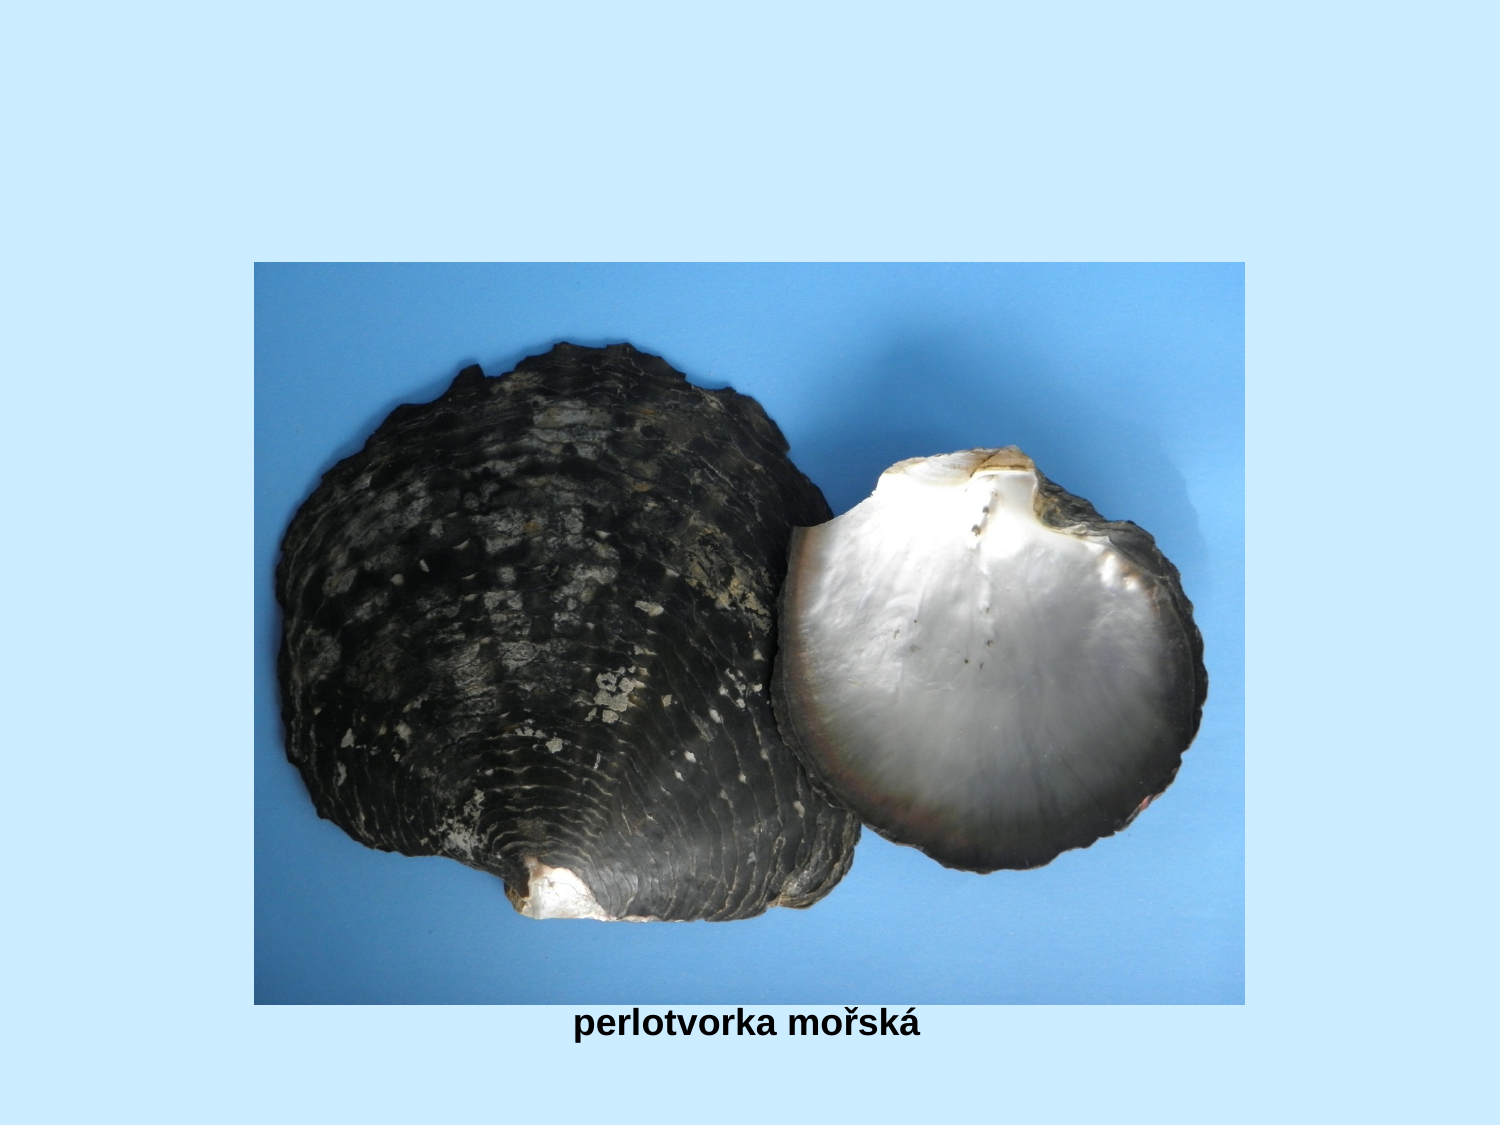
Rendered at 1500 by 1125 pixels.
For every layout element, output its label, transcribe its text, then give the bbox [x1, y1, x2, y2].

picture [254, 262, 1245, 1005]
text_box perlotvorka mořská [557, 990, 936, 1052]
